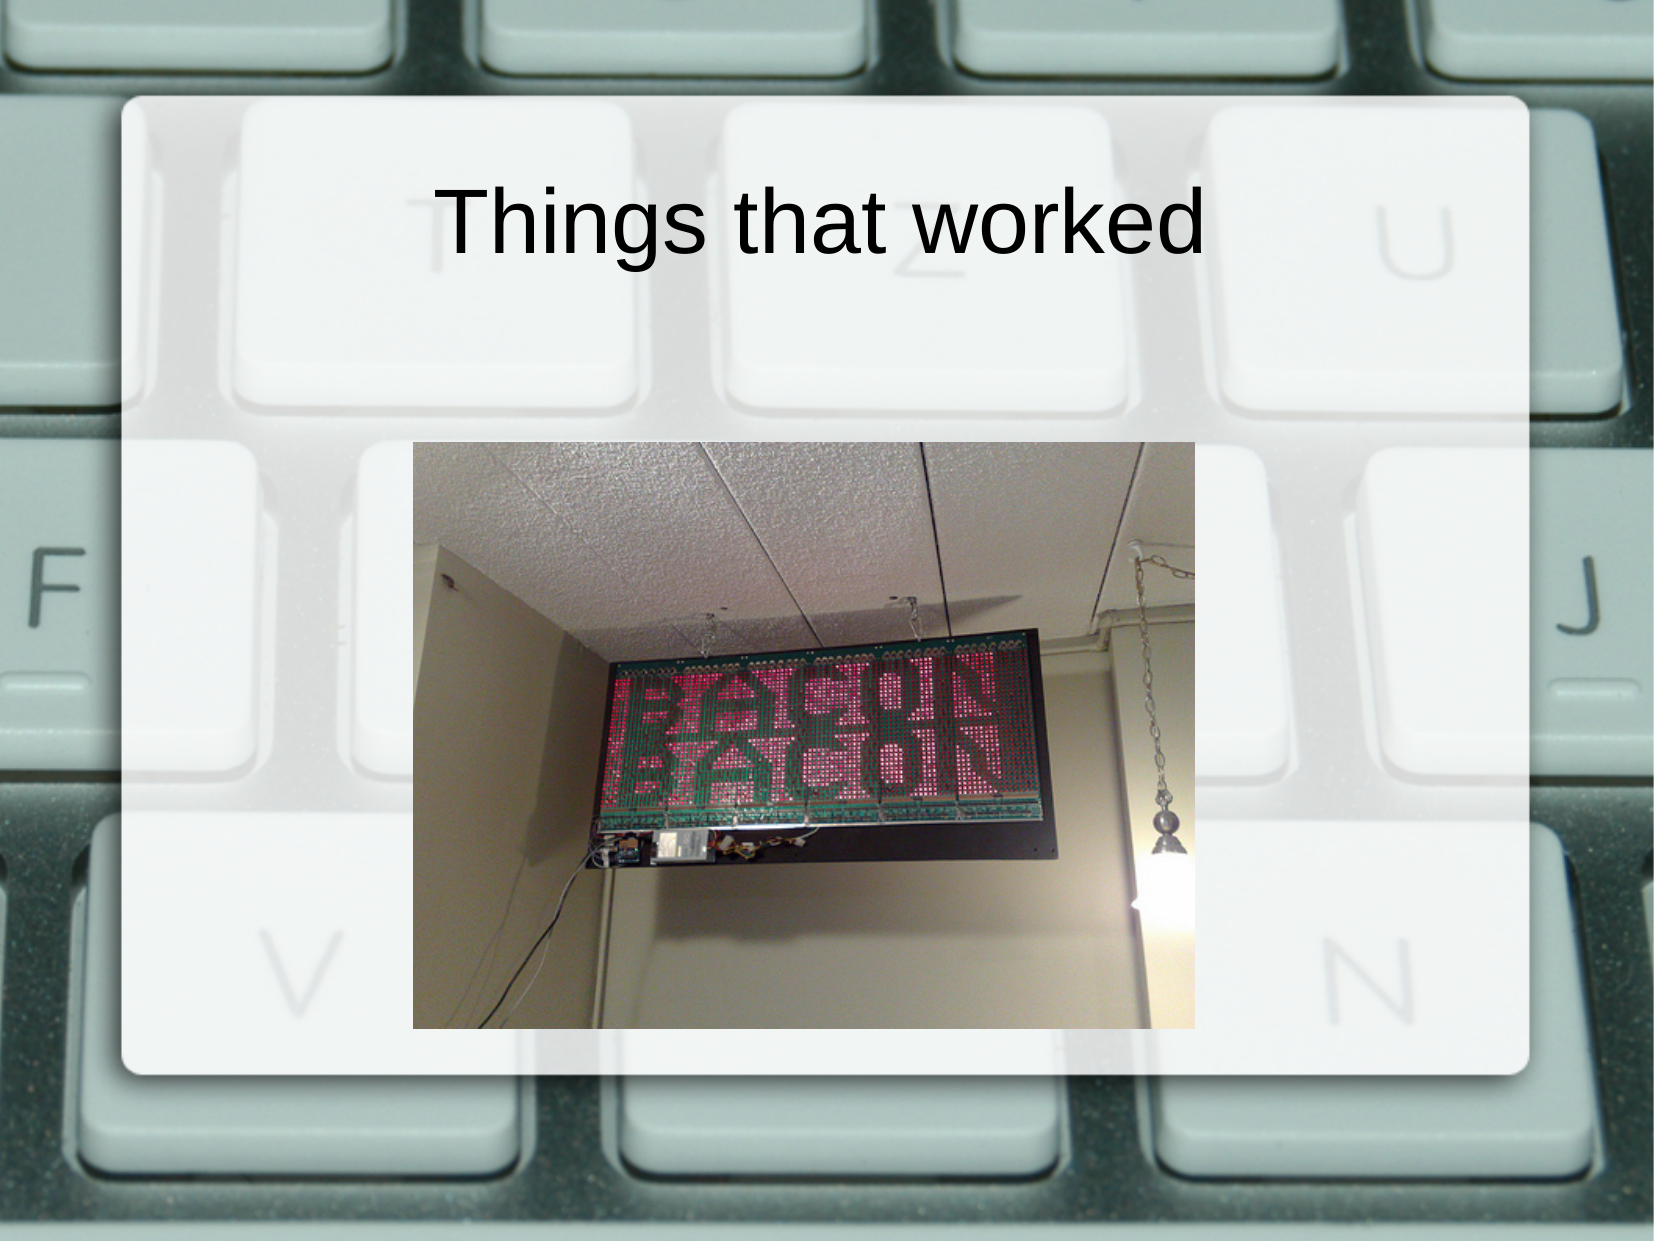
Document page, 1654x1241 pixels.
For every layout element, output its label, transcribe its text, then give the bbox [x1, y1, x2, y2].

title Things that worked [135, 117, 1506, 325]
picture [0, 0, 1654, 1241]
